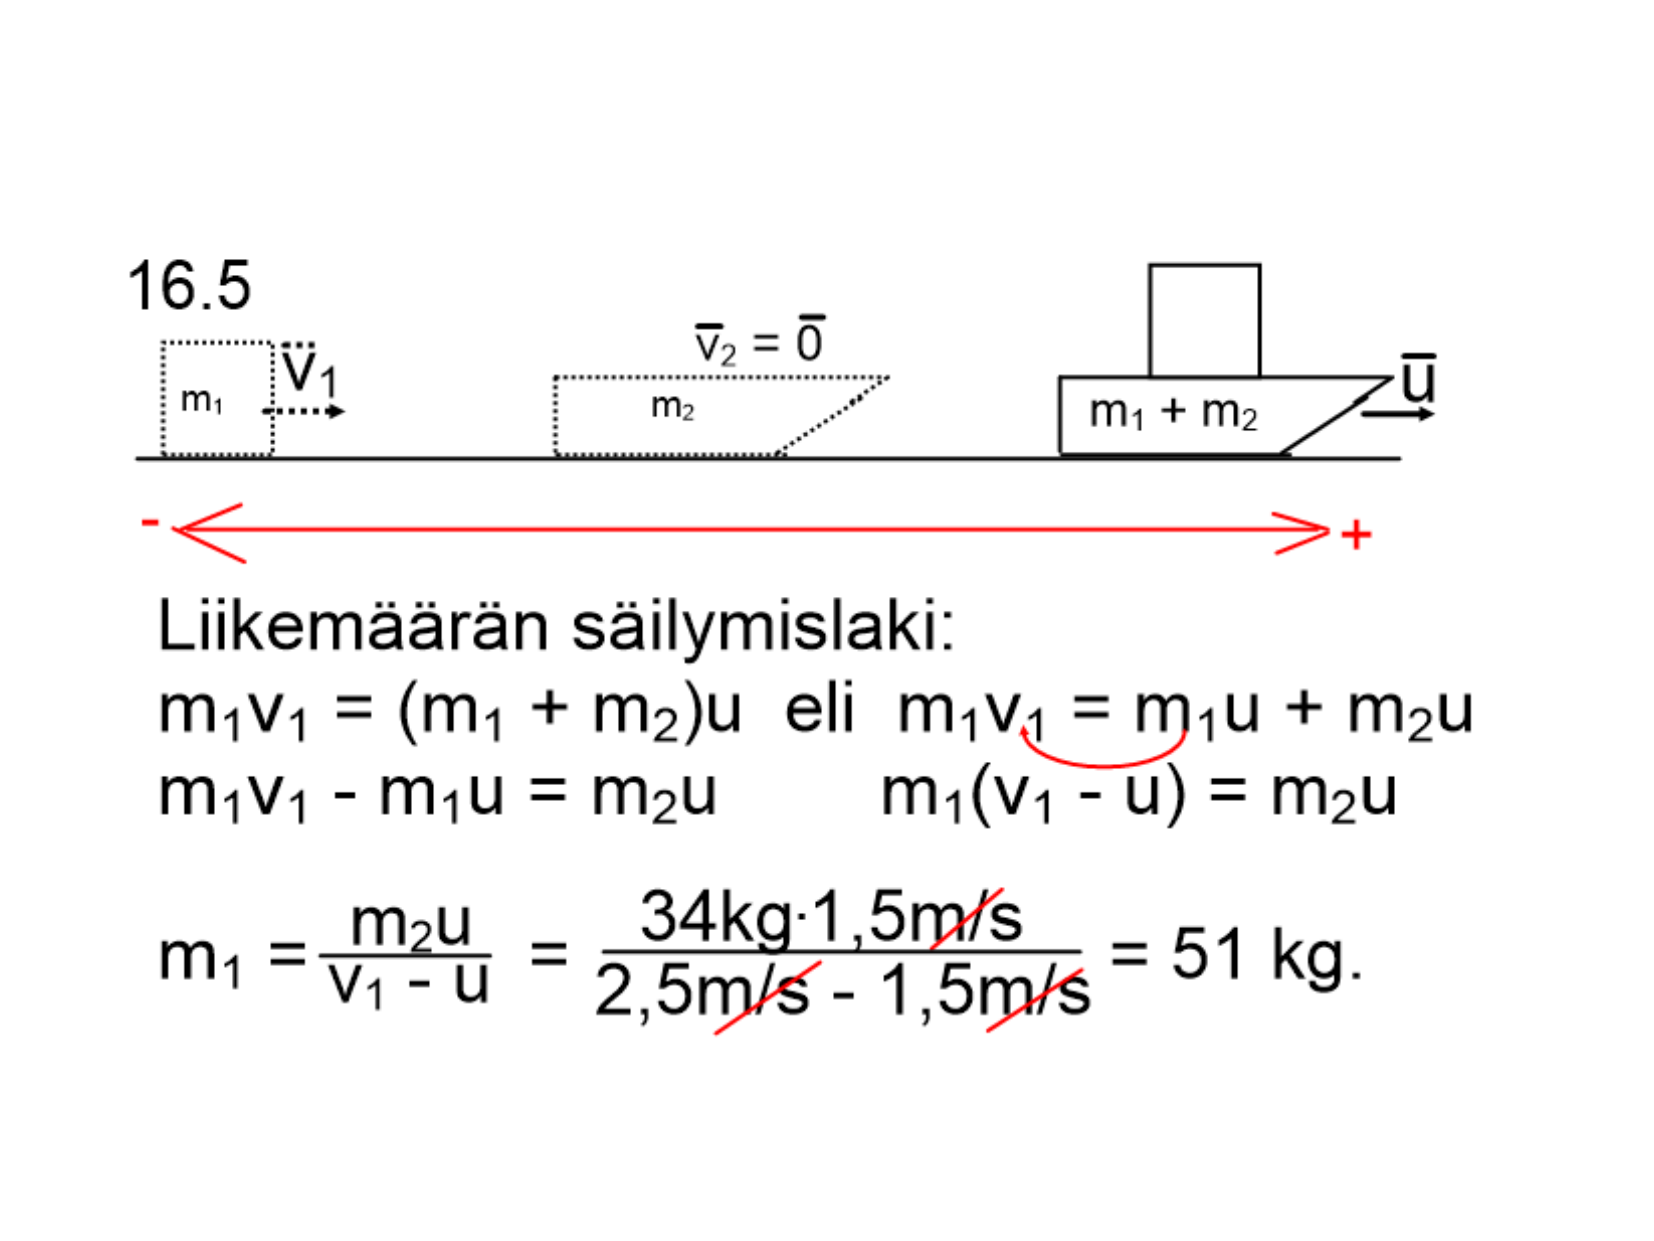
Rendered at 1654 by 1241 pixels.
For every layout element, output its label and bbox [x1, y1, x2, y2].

picture [89, 190, 1548, 1075]
